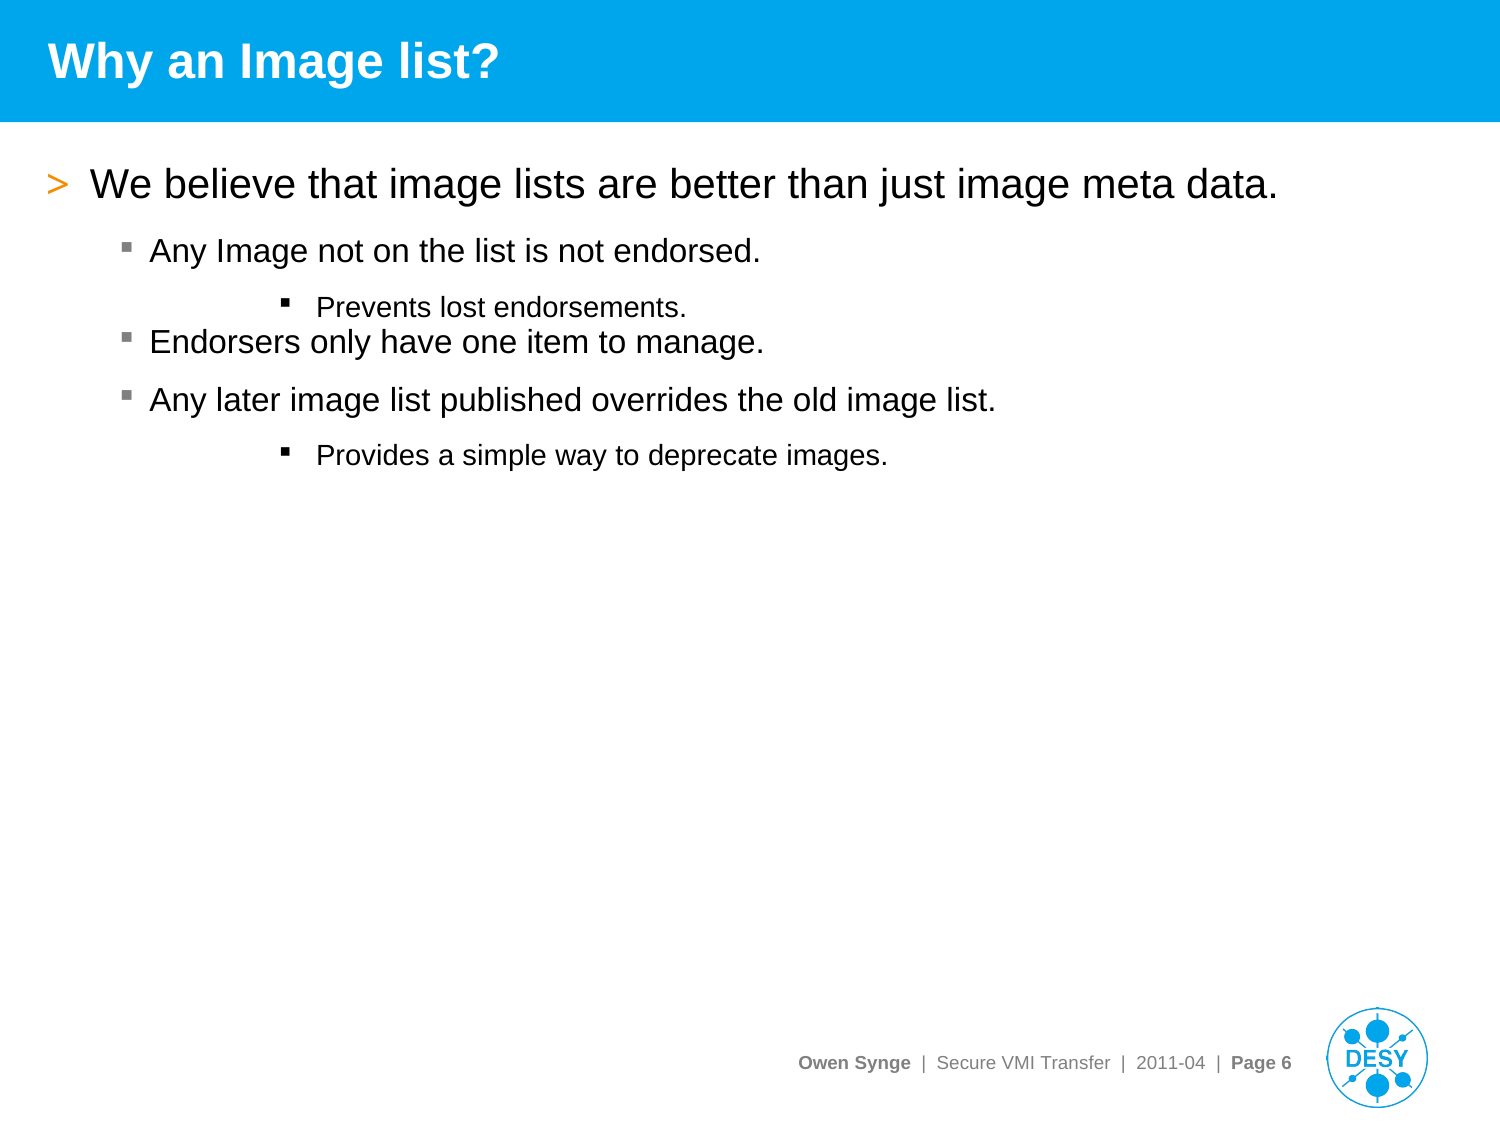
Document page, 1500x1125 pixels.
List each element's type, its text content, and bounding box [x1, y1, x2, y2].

title Why an Image list? [47, 24, 1446, 99]
list We believe that image lists are better than just image meta data. Any Image not on the list is not endorsed. Prevents lost endorsements. Endorsers only have one item to manage. Any later image list published overrides the old image list. Provides a simple way to deprecate images. [46, 160, 1444, 889]
picture [1326, 1007, 1428, 1108]
